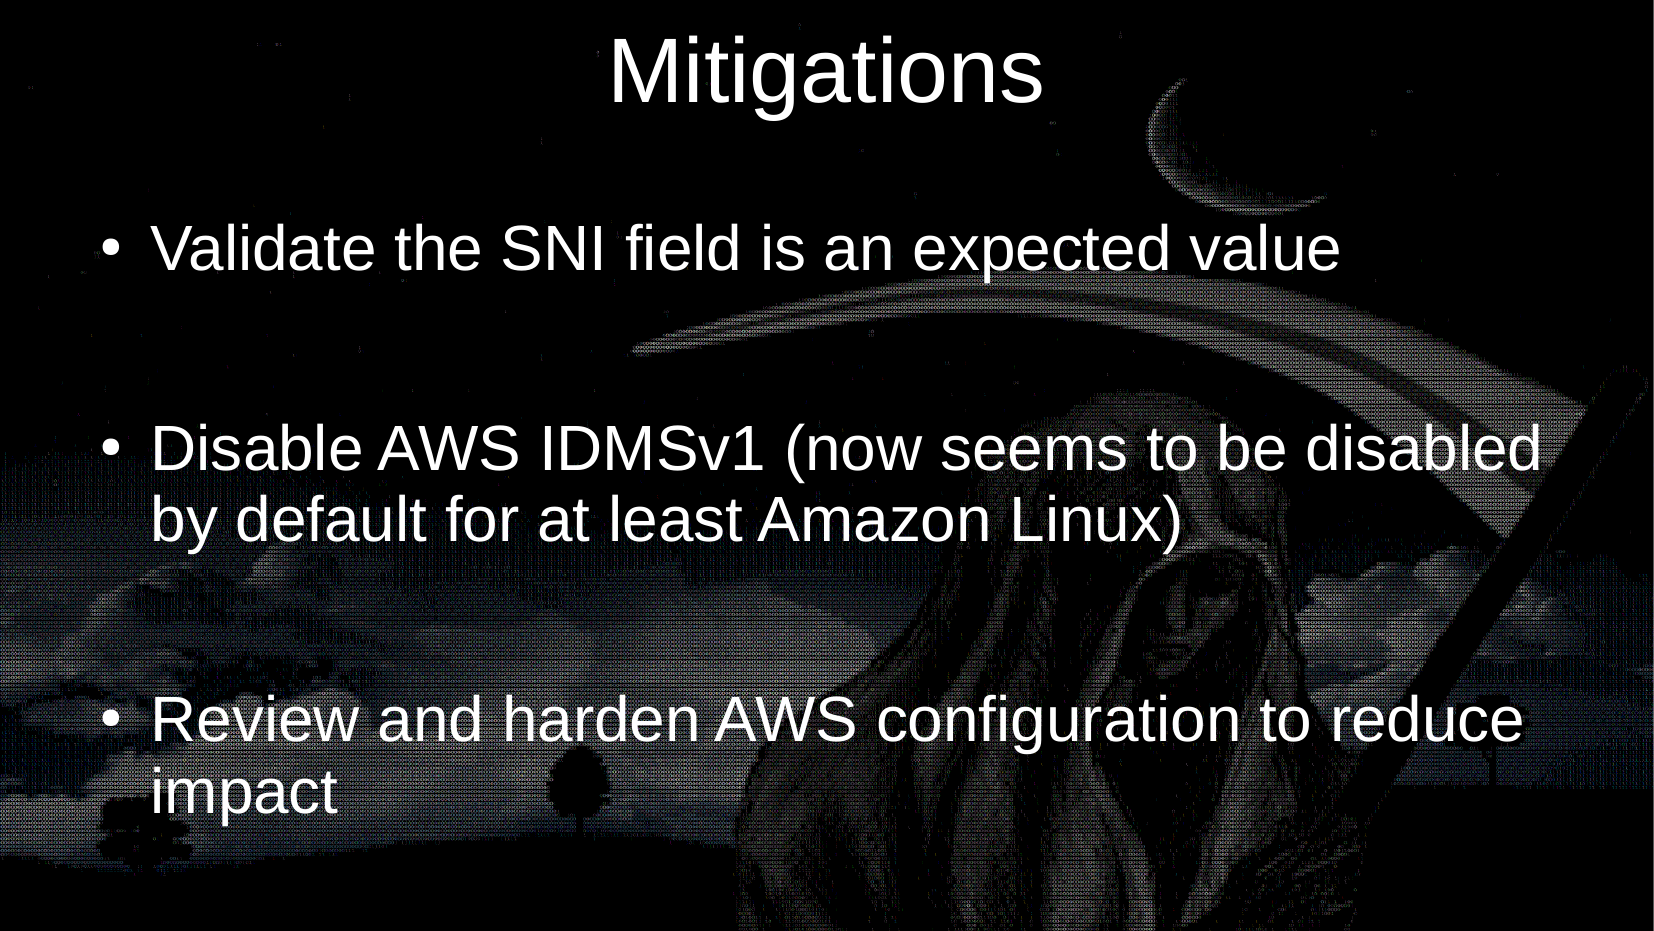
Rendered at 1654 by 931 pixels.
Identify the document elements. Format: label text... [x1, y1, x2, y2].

picture [0, 0, 1654, 931]
title Mitigations [11, 10, 1642, 131]
list Validate the SNI field is an expected value Disable AWS IDMSv1 (now seems to be disabled by default for at least Amazon Linux) Review and harden AWS configuration to reduce impact [82, 212, 1571, 827]
